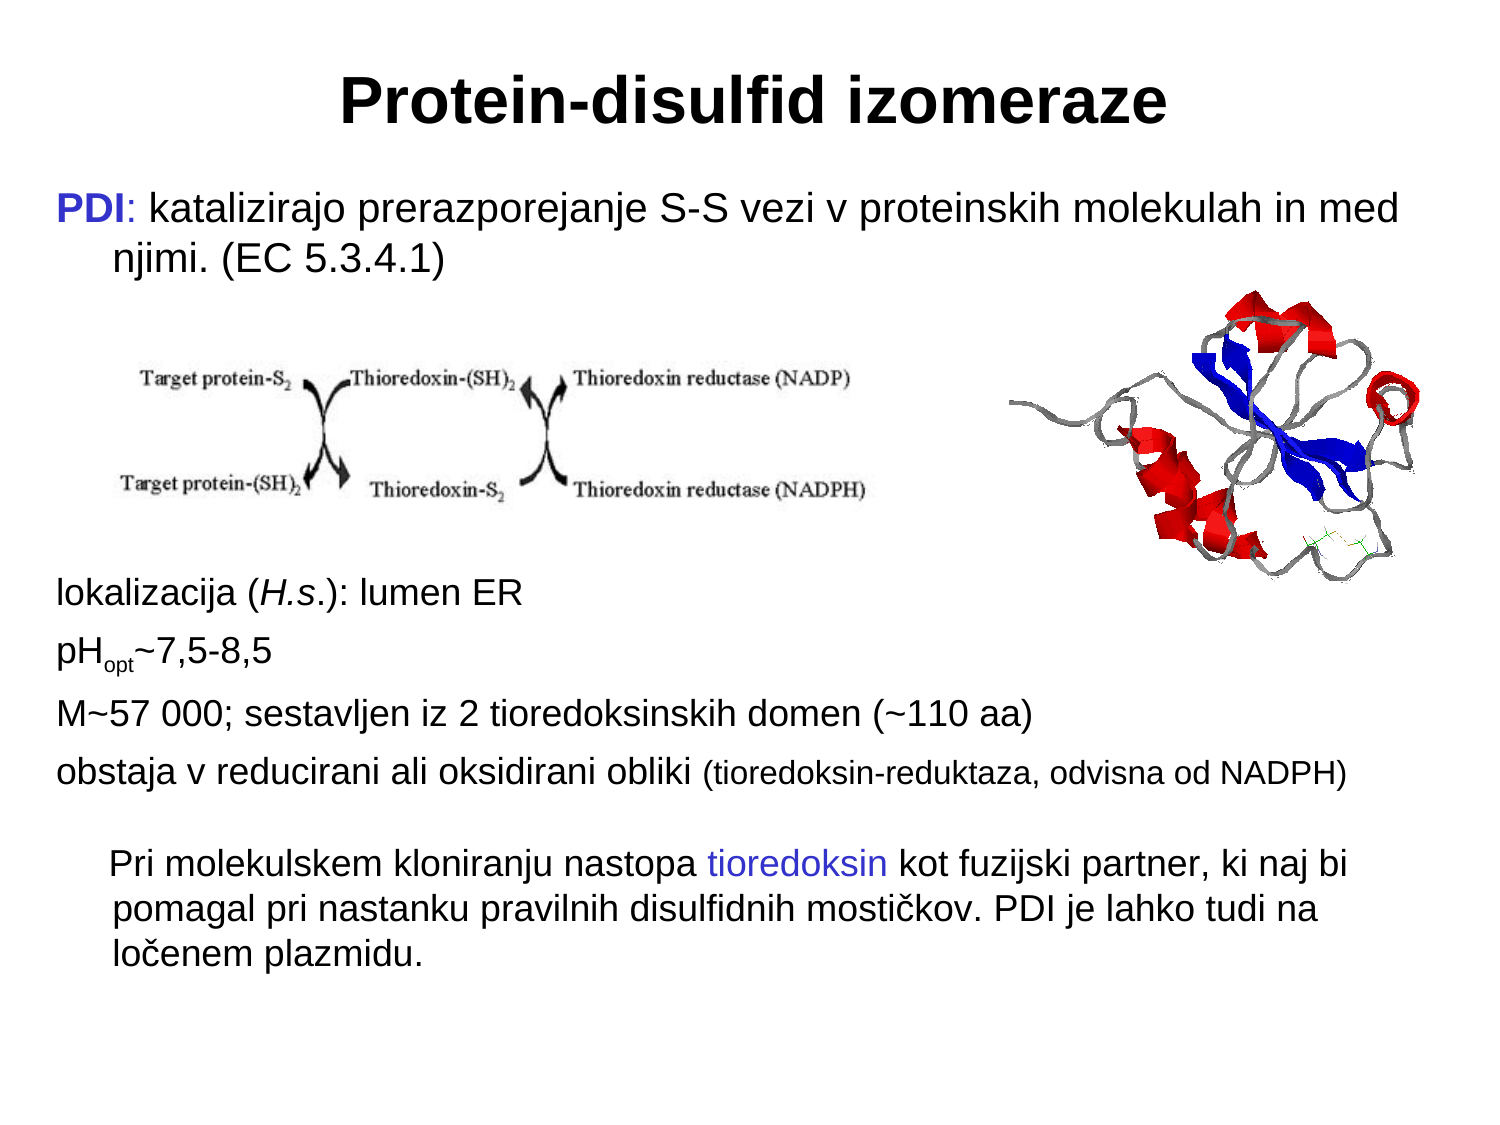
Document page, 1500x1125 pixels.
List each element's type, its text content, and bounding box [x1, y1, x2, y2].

title Protein-disulfid izomeraze [116, 49, 1392, 145]
picture [1009, 290, 1420, 584]
list PDI: katalizirajo prerazporejanje S-S vezi v proteinskih molekulah in med njimi. (EC 5.3.4.1) lokalizacija (H.s.): lumen ER pHopt~7,5-8,5 M~57 000; sestavljen iz 2 tioredoksinskih domen (~110 aa) obstaja v reducirani ali oksidirani obliki (tioredoksin-reduktaza, odvisna od NADPH) Pri molekulskem kloniranju nastopa tioredoksin kot fuzijski partner, ki naj bi pomagal pri nastanku pravilnih disulfidnih mostičkov. PDI je lahko tudi na ločenem plazmidu. [41, 173, 1436, 1059]
picture [88, 336, 912, 535]
